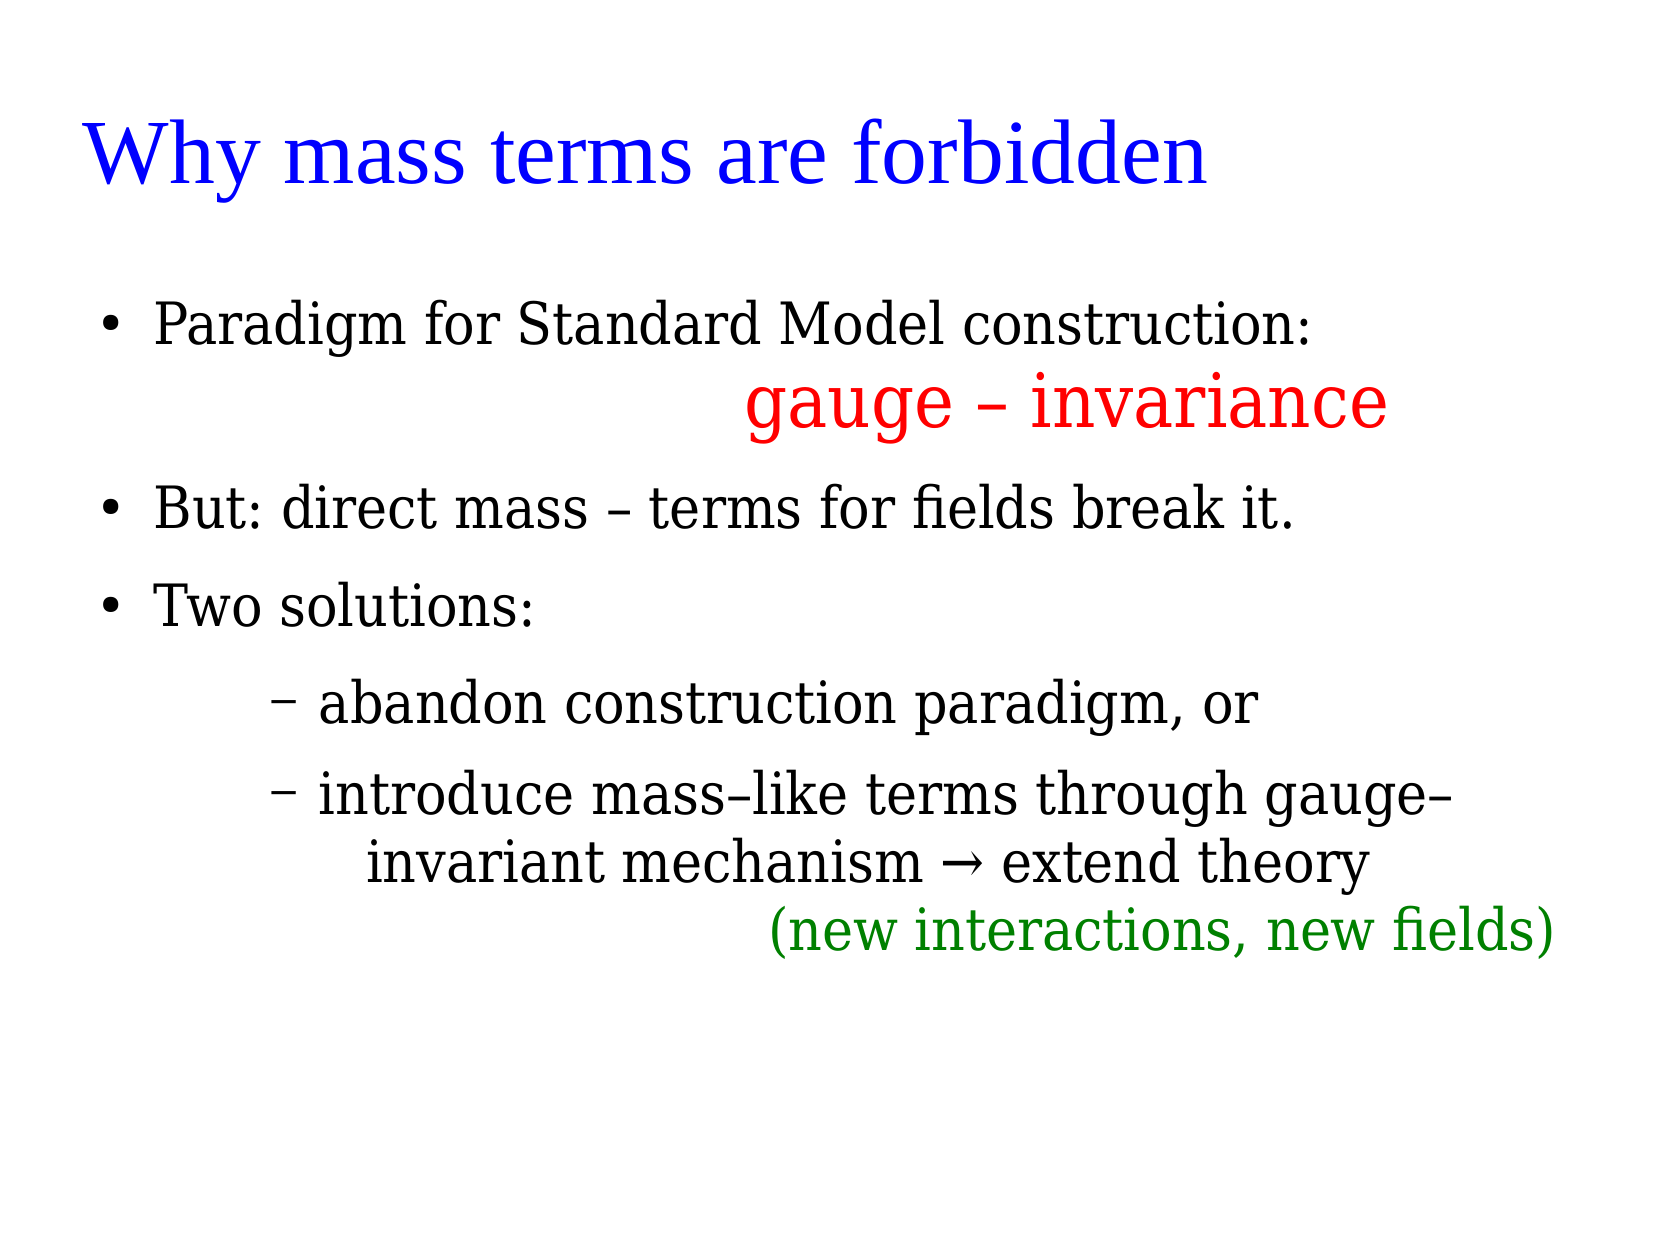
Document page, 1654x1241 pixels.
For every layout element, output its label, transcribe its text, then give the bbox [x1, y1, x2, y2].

title Why mass terms are forbidden [82, 49, 1571, 257]
list Paradigm for Standard Model construction: gauge – invariance But: direct mass – terms for fields break it. Two solutions: abandon construction paradigm, or introduce mass–like terms through gauge–invariant mechanism → extend theory (new interactions, new fields) [82, 290, 1571, 1109]
